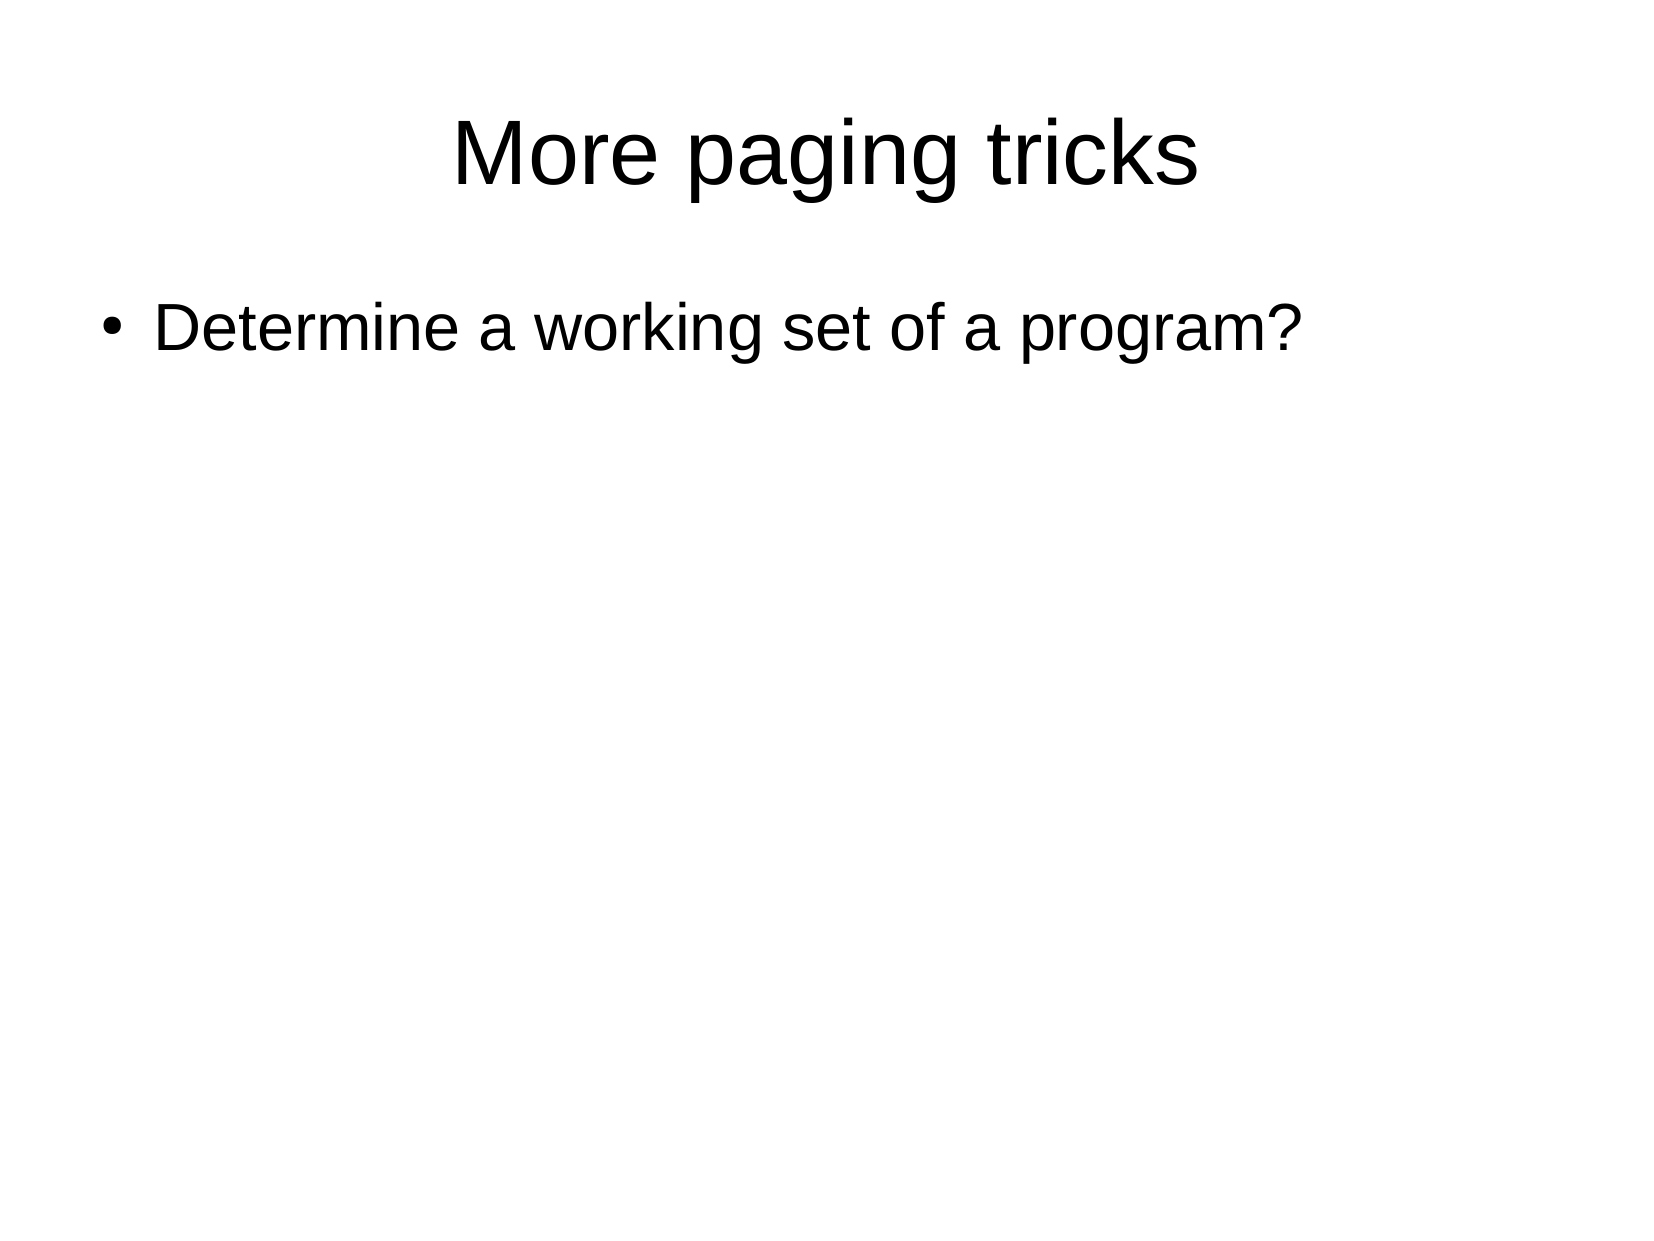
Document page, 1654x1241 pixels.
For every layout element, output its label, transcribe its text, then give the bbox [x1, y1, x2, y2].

title More paging tricks [82, 49, 1571, 257]
list Determine a working set of a program? [82, 290, 1571, 1010]
